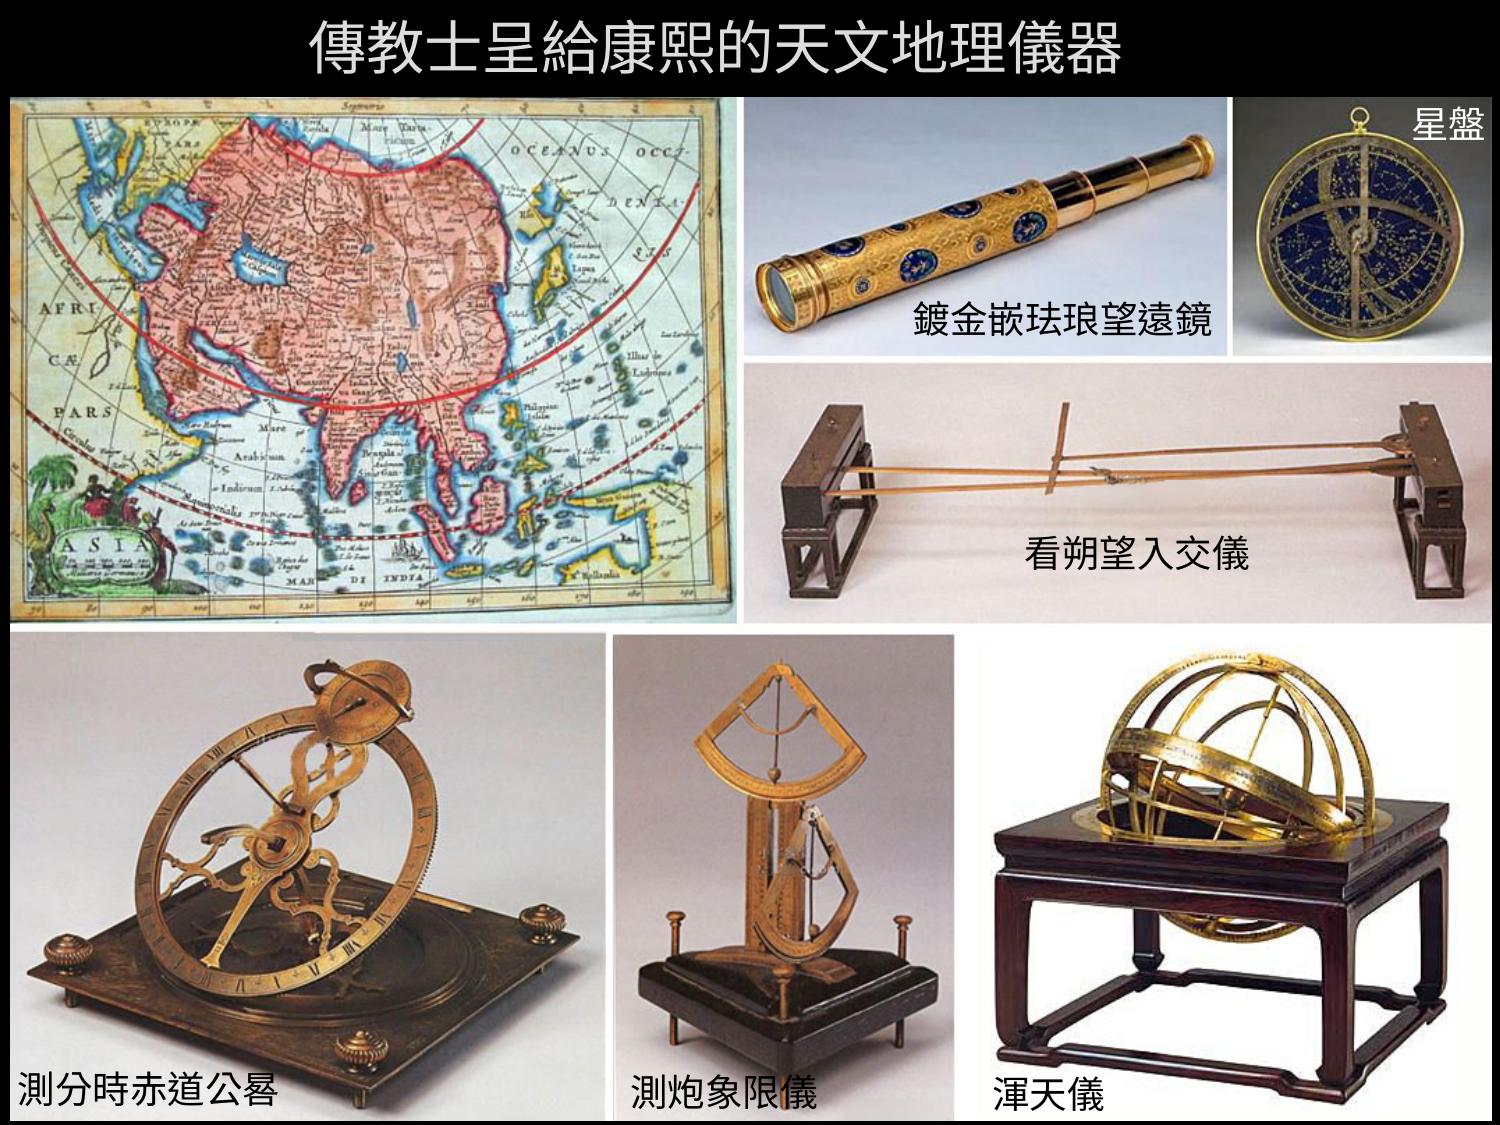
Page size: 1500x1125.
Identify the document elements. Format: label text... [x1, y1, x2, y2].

text_box 渾天儀 [977, 1063, 1123, 1124]
picture [10, 97, 1492, 1121]
text_box 測分時赤道公晷 [17, 1058, 296, 1119]
text_box 星盤 [1396, 93, 1500, 154]
text_box 傳教士呈給康熙的天文地理儀器 [293, 3, 1176, 89]
text_box 測炮象限儀 [615, 1060, 833, 1122]
text_box 鍍金嵌珐琅望遠鏡 [898, 288, 1228, 349]
text_box 看朔望入交儀 [1009, 521, 1265, 583]
